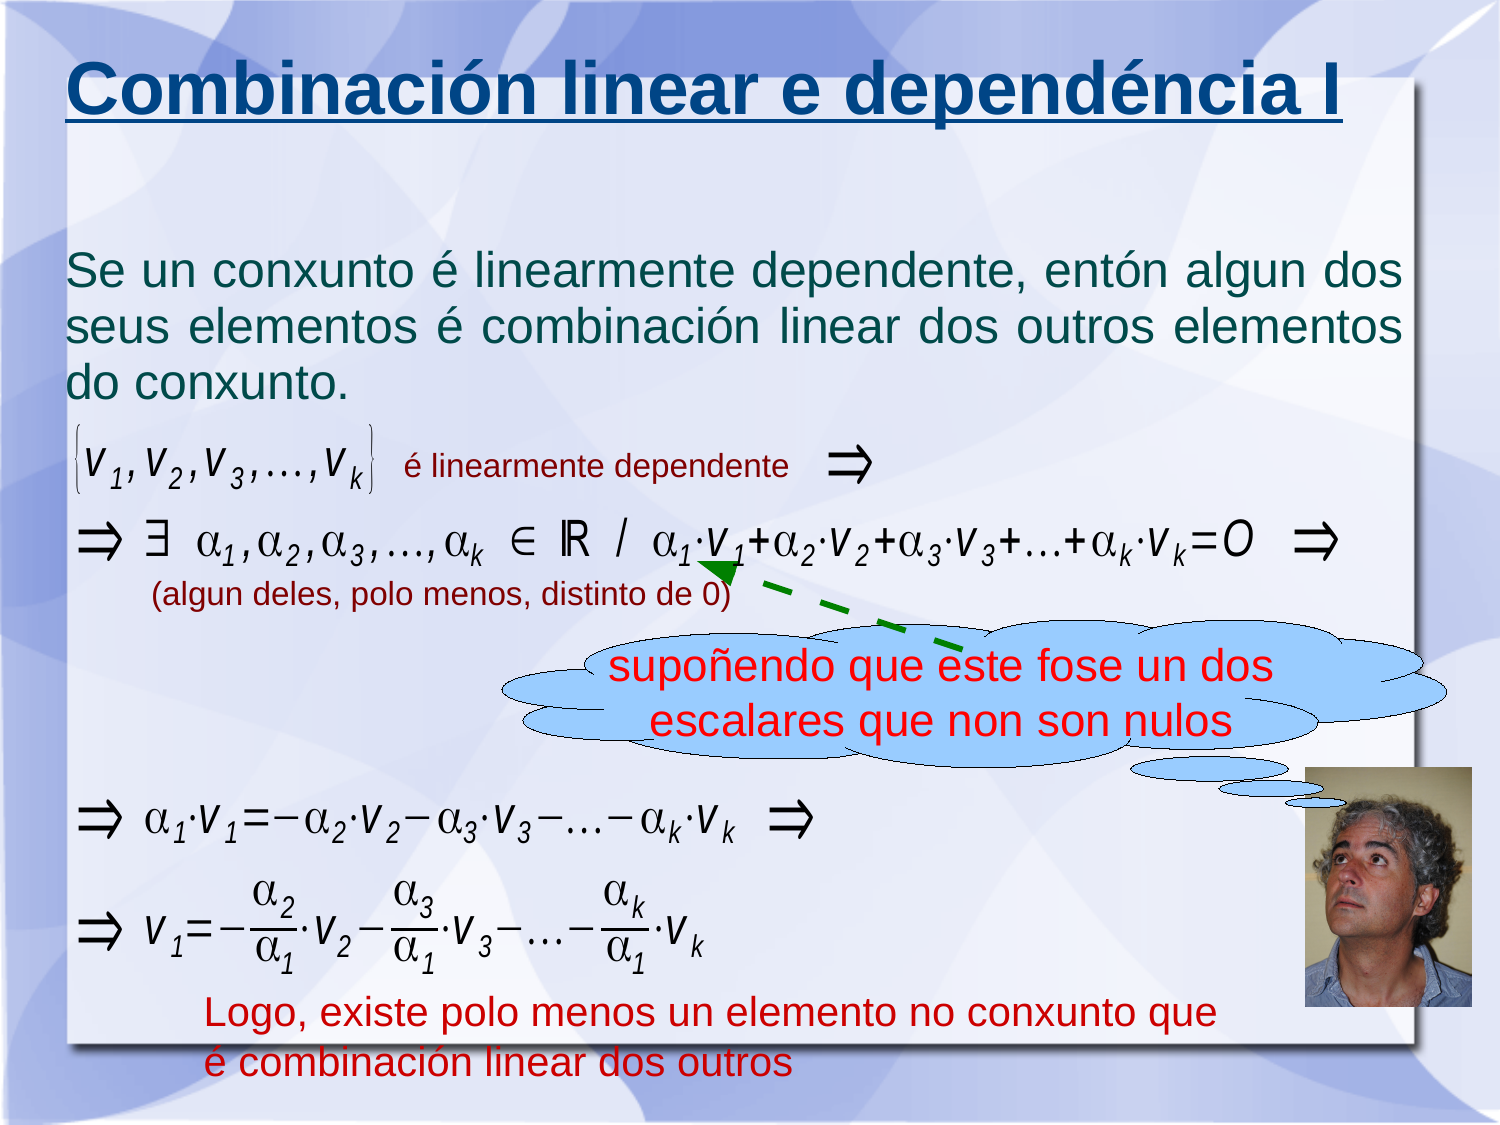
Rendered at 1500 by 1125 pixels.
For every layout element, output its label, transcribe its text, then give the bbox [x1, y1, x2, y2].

chart [809, 437, 890, 489]
chart [59, 506, 1267, 575]
text_box Logo, existe polo menos un elemento no conxunto que é combinación linear dos outros [188, 976, 1252, 1093]
chart [59, 878, 716, 980]
list Se un conxunto é linearmente dependente, entón algun dos seus elementos é combinación linear dos outros elementos do conxunto. [59, 236, 1441, 416]
text_box supoñendo que este fose un dos escalares que non son nulos [1130, 756, 1324, 797]
chart [750, 792, 831, 843]
chart [63, 424, 387, 499]
chart [1276, 514, 1357, 565]
picture [0, 0, 1500, 1125]
text_box (algun deles, polo menos, distinto de 0) [136, 575, 774, 621]
text_box é linearmente dependente [388, 436, 852, 492]
title Combinación linear e dependéncia I [59, 29, 1441, 148]
chart [59, 784, 747, 853]
text_box supoñendo que este fose un dos escalares que non son nulos [501, 620, 1447, 768]
